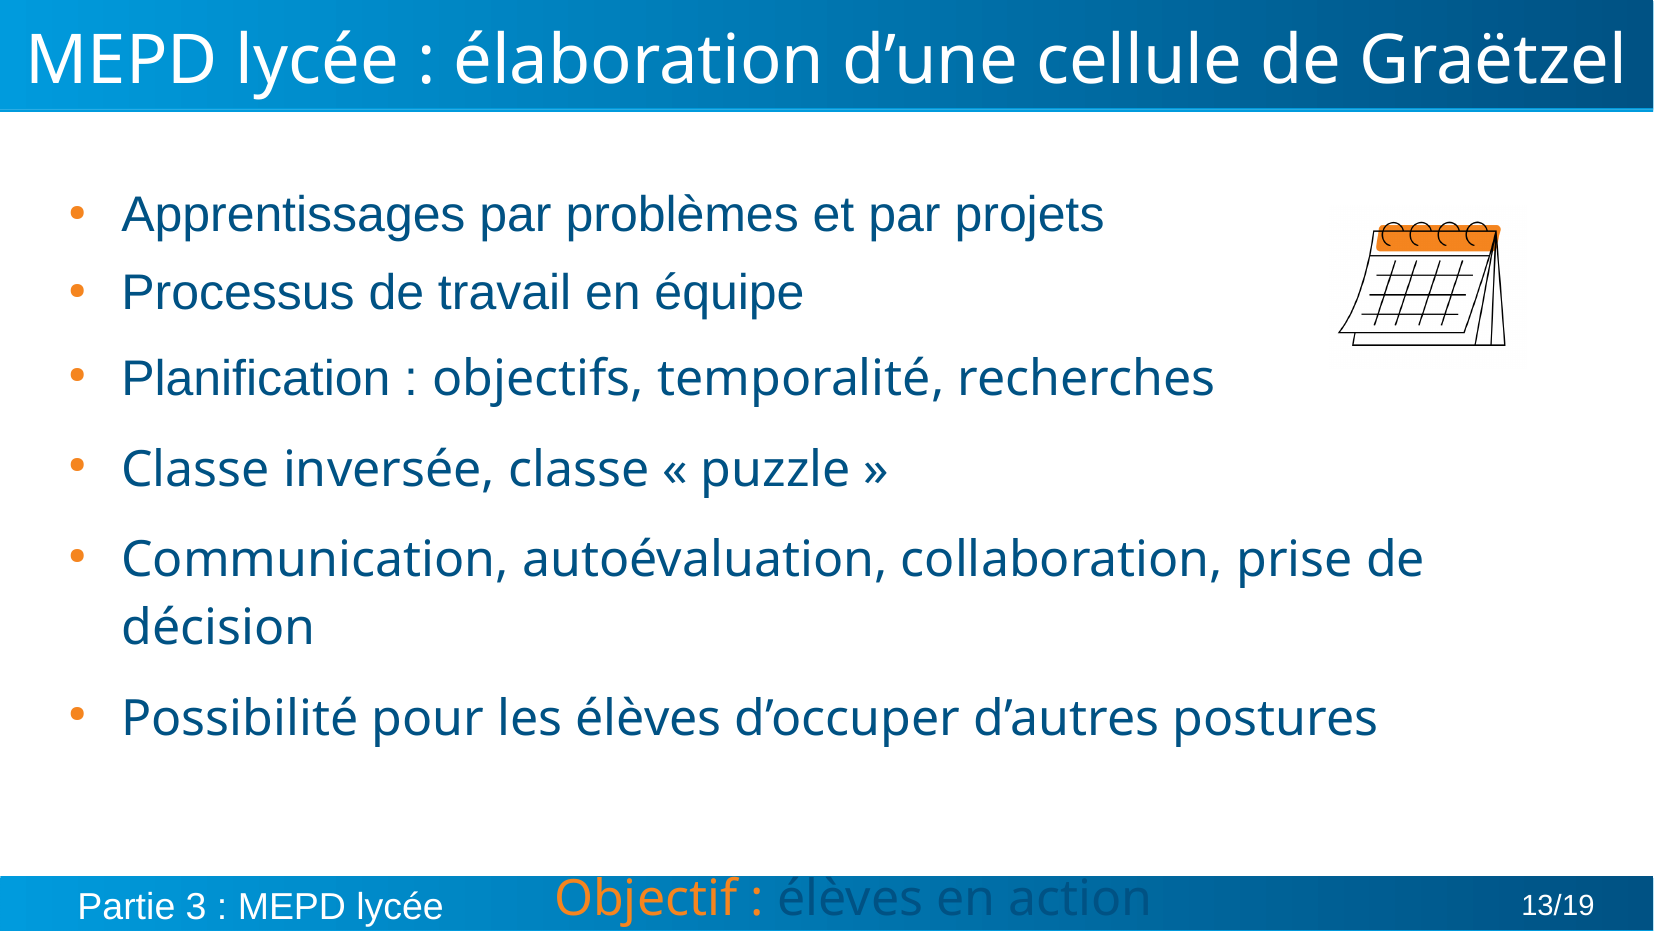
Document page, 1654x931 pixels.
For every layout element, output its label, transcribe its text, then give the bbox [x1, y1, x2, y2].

picture [1329, 205, 1527, 370]
list Apprentissages par problèmes et par projets Processus de travail en équipe Planification : objectifs, temporalité, recherches Classe inversée, classe « puzzle » Communication, autoévaluation, collaboration, prise de décision Possibilité pour les élèves d’occuper d’autres postures Objectif : élèves en action [50, 186, 1586, 777]
title MEPD lycée : élaboration d’une cellule de Graëtzel [0, 0, 1654, 134]
text_box Partie 3 : MEPD lycée [62, 878, 459, 931]
